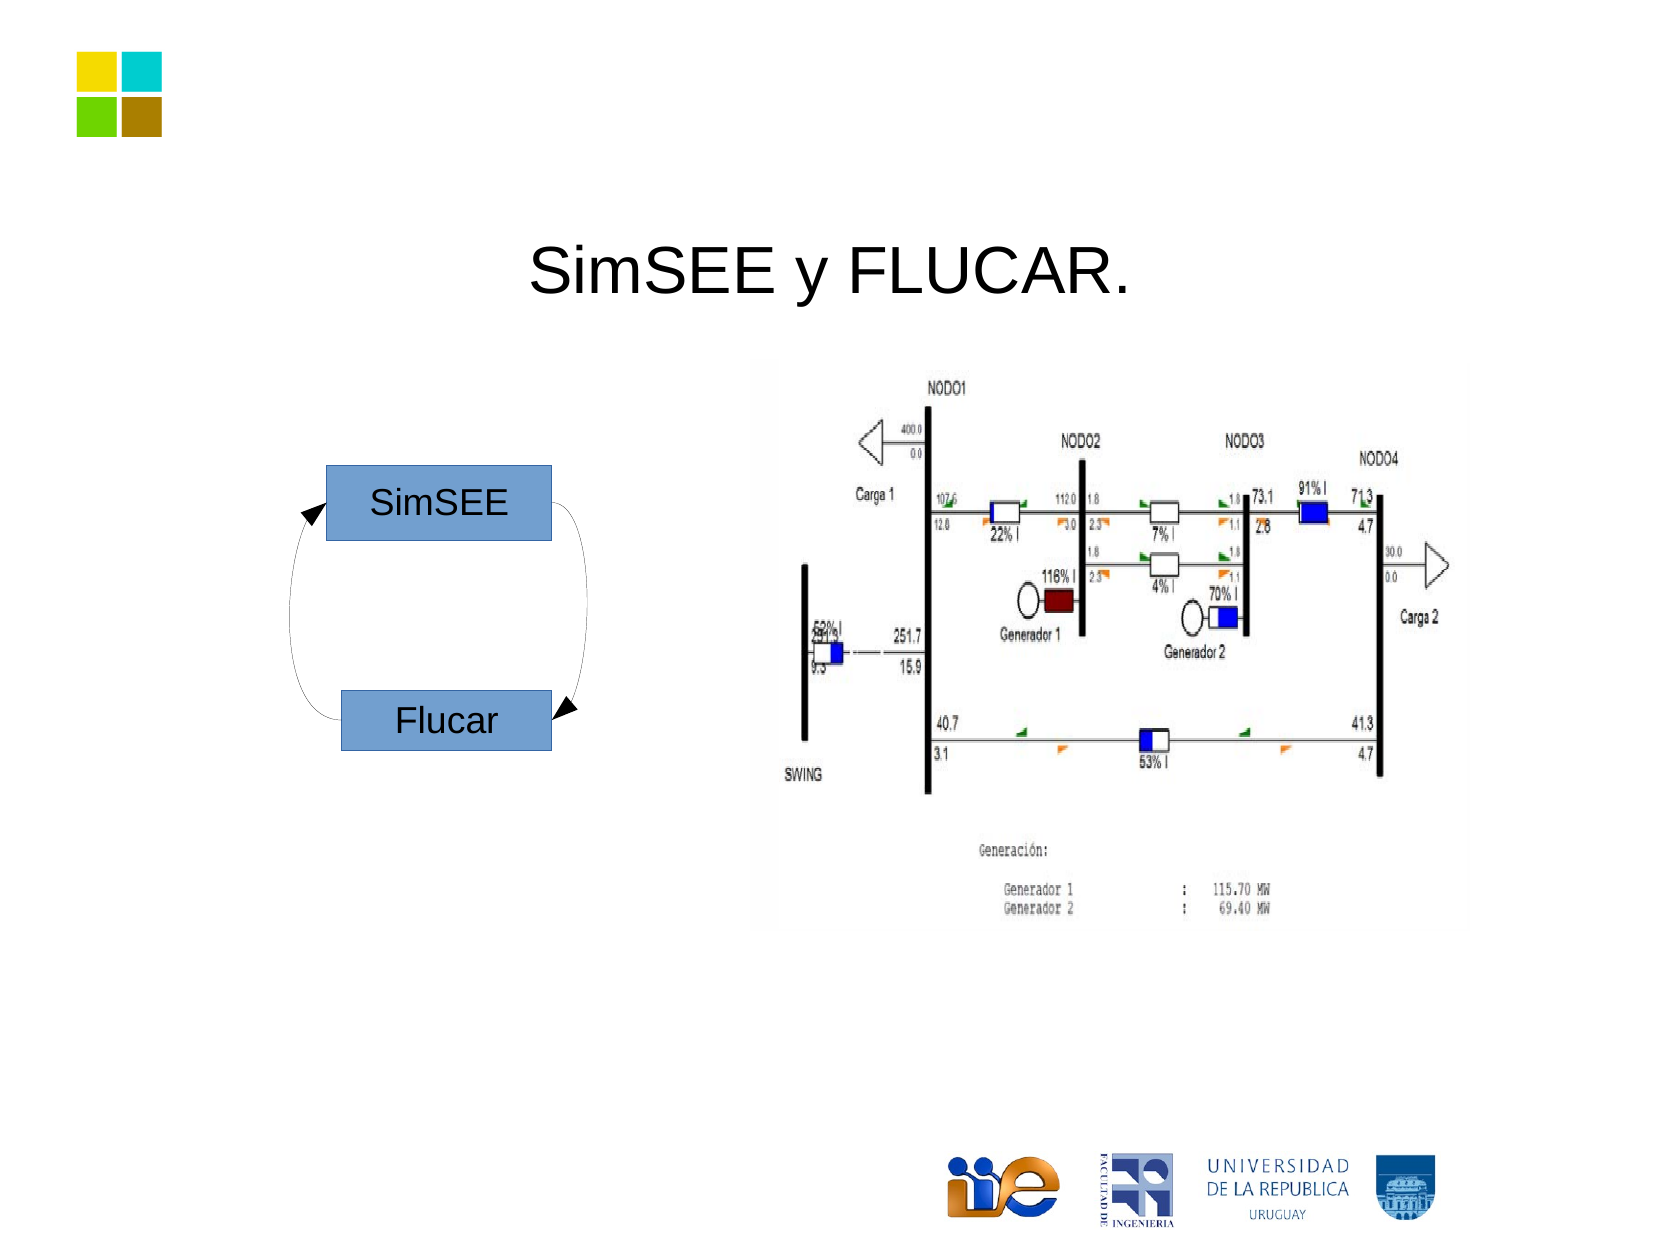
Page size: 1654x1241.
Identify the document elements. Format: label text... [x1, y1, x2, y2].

text_box Flucar [341, 690, 552, 751]
picture [932, 1151, 1441, 1230]
title SimSEE y FLUCAR. [86, 120, 1575, 421]
picture [750, 359, 1470, 931]
text_box SimSEE [326, 465, 552, 541]
picture [74, 49, 165, 140]
